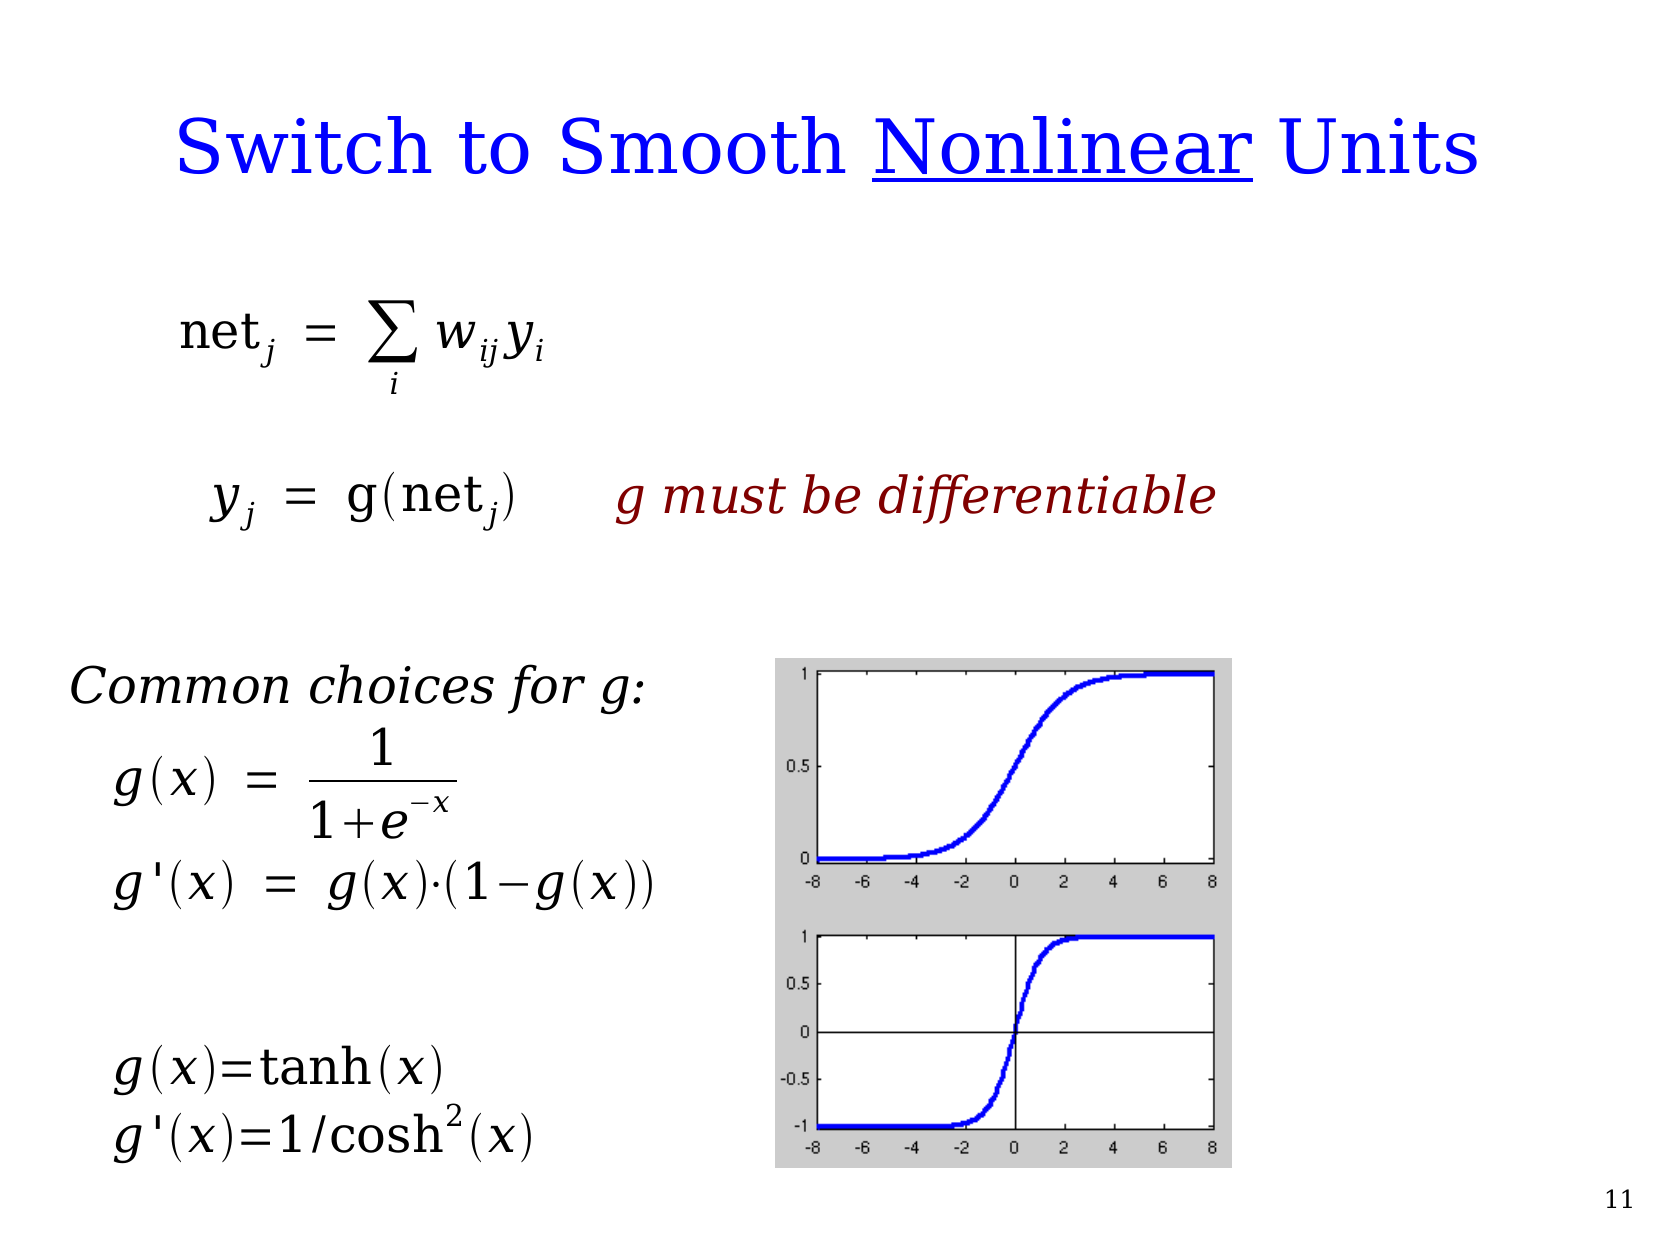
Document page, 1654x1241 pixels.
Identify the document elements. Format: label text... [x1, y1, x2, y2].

chart [63, 296, 1227, 1166]
title Switch to Smooth Nonlinear Units [121, 43, 1534, 251]
picture [775, 658, 1232, 1168]
